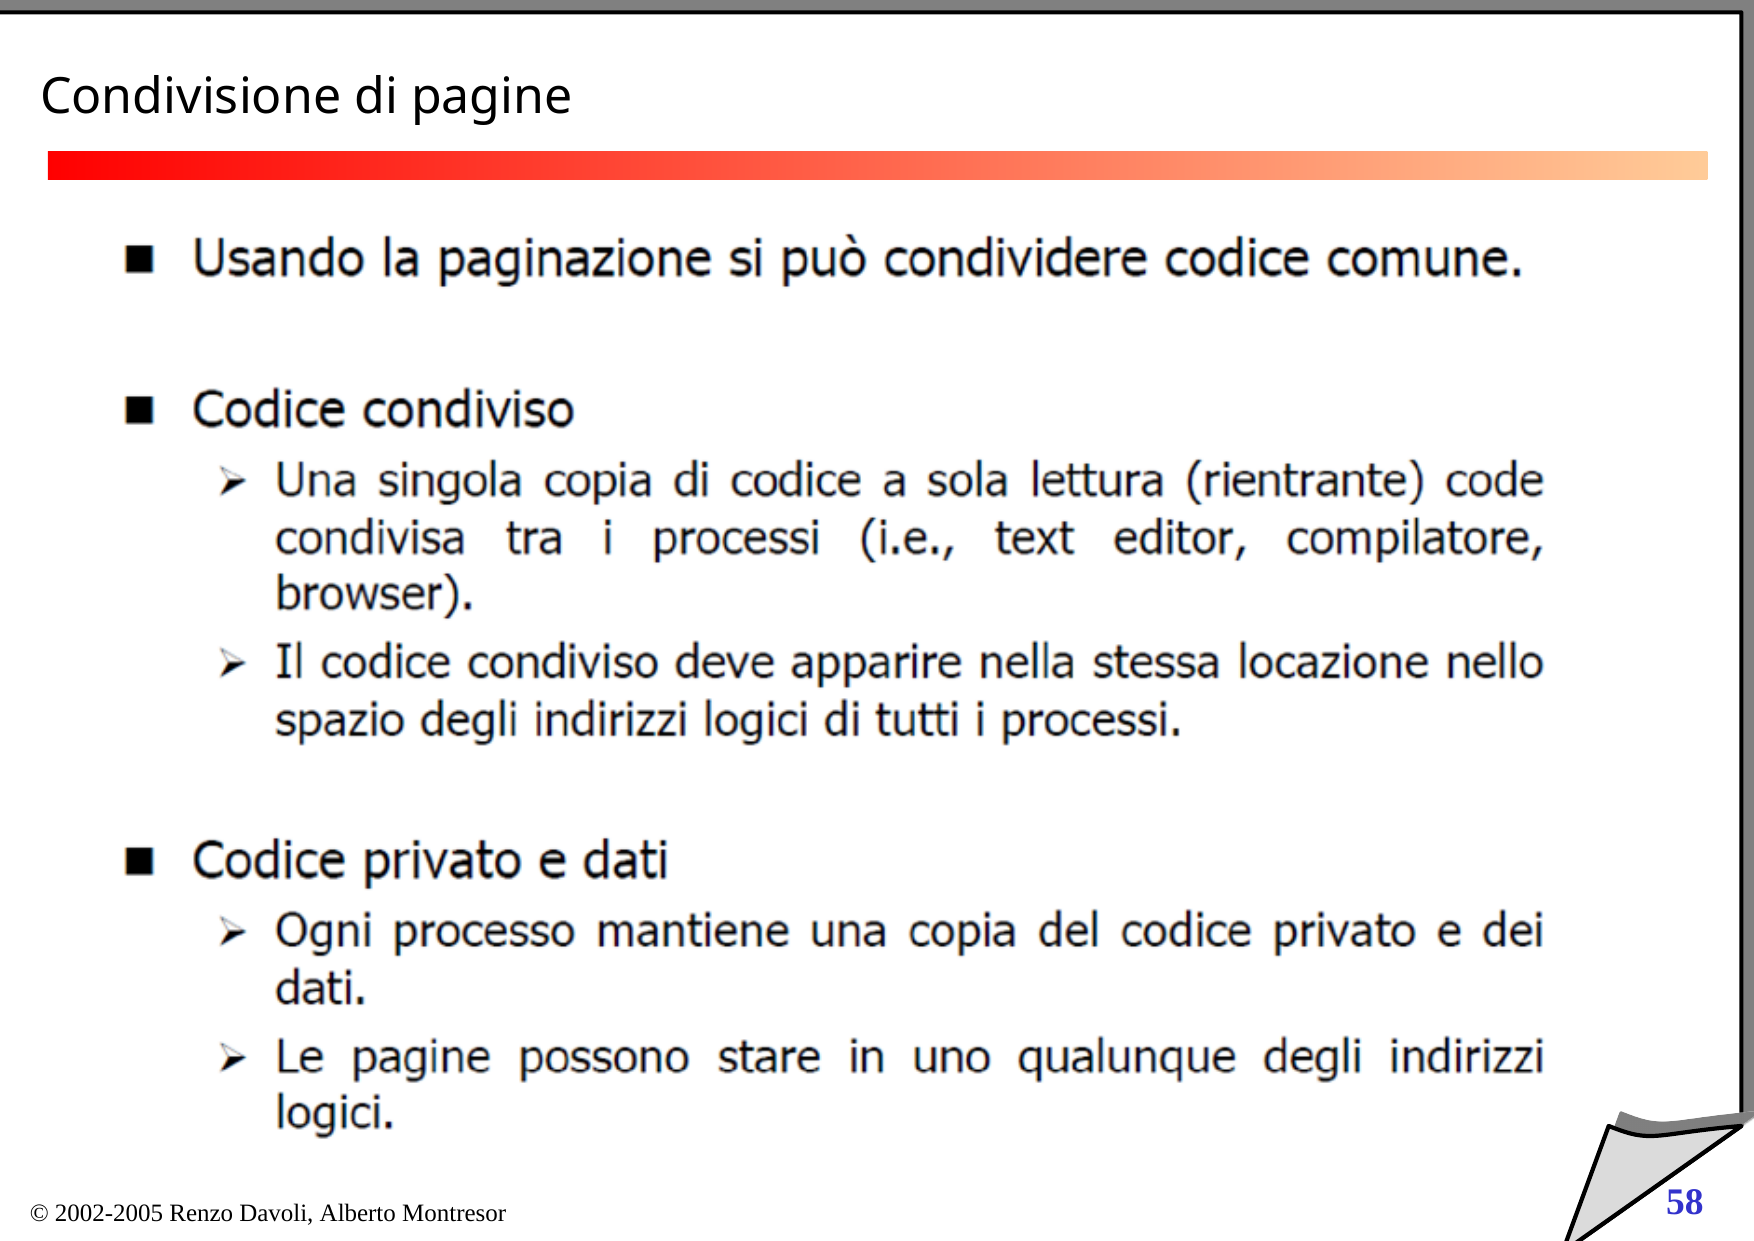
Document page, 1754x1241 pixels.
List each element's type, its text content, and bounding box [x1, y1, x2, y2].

title Condivisione di pagine [40, 49, 1714, 144]
picture [88, 203, 1578, 1152]
text_box MMU [750, 152, 754, 179]
